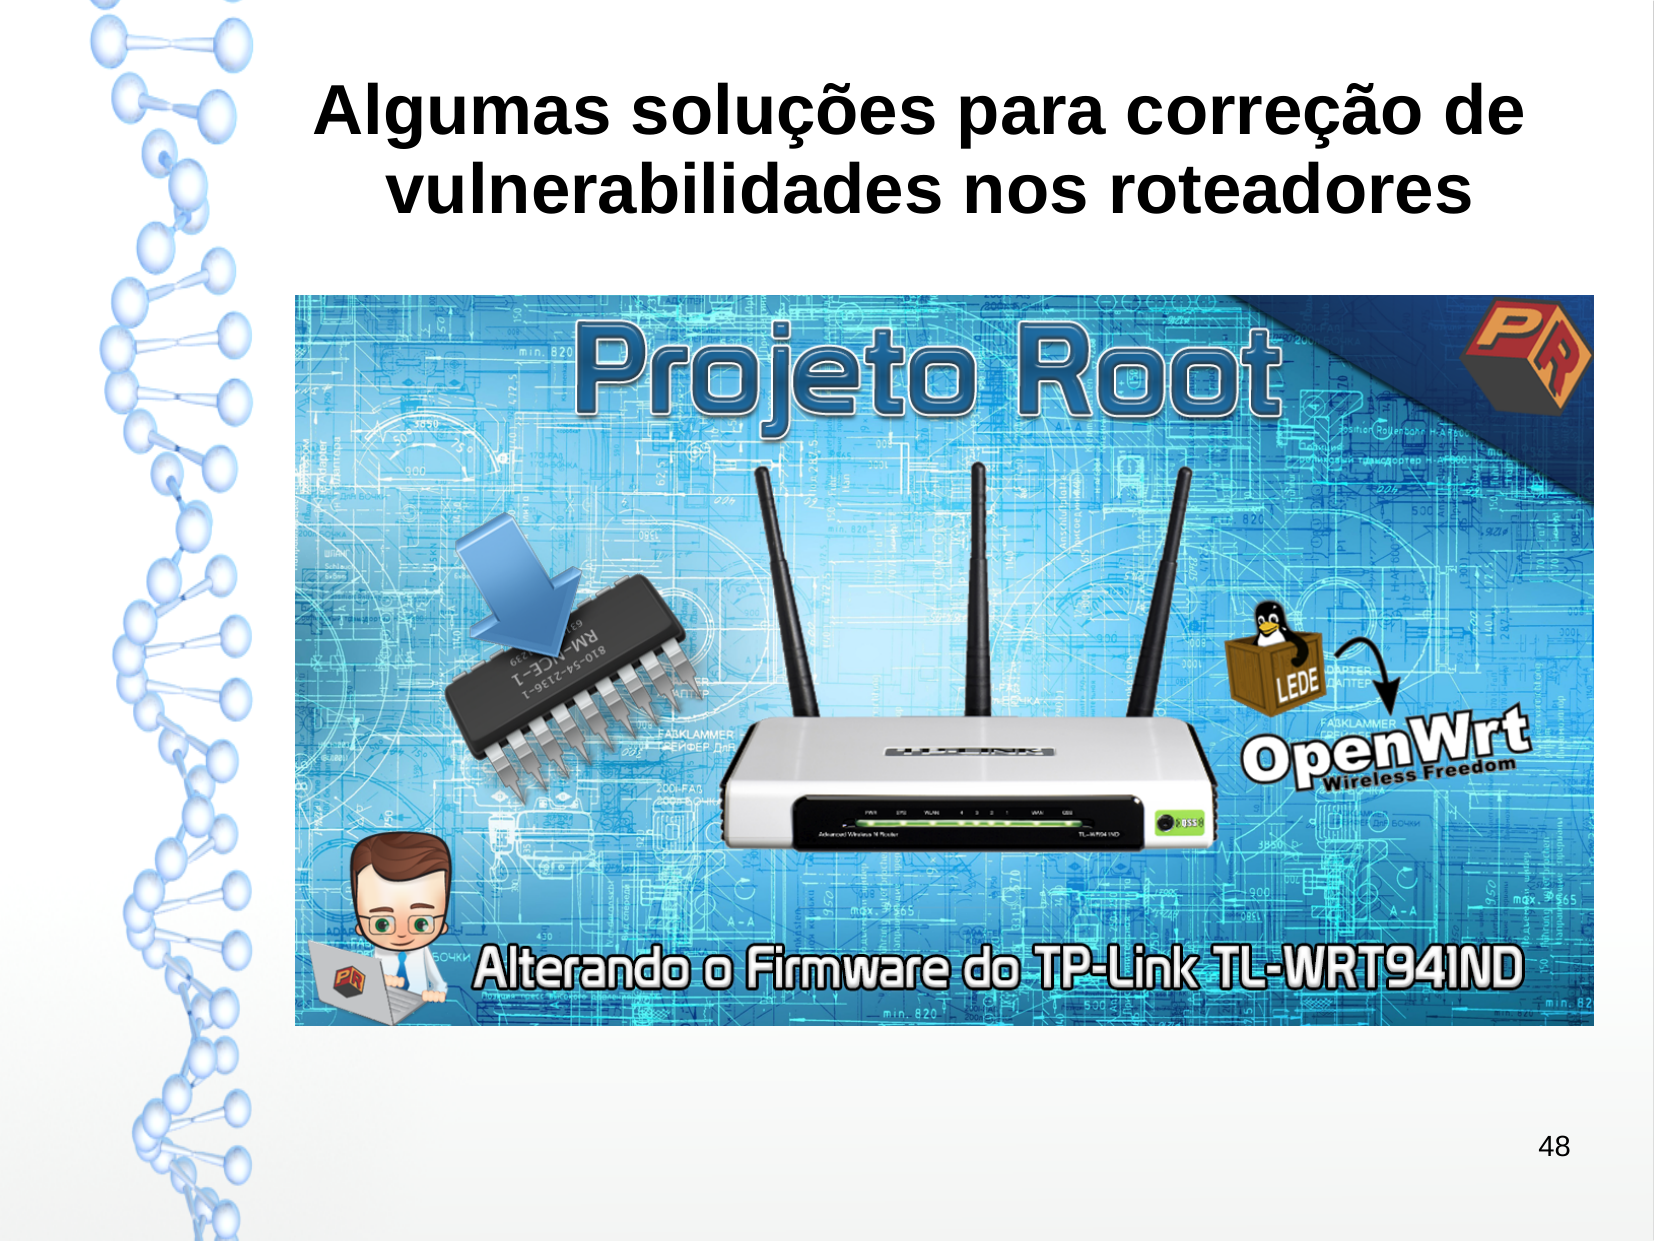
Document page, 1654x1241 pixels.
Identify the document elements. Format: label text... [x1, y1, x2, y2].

list [271, 200, 1560, 1193]
picture [0, 0, 1654, 1241]
title Algumas soluções para correção de vulnerabilidades nos roteadores [265, 47, 1595, 252]
